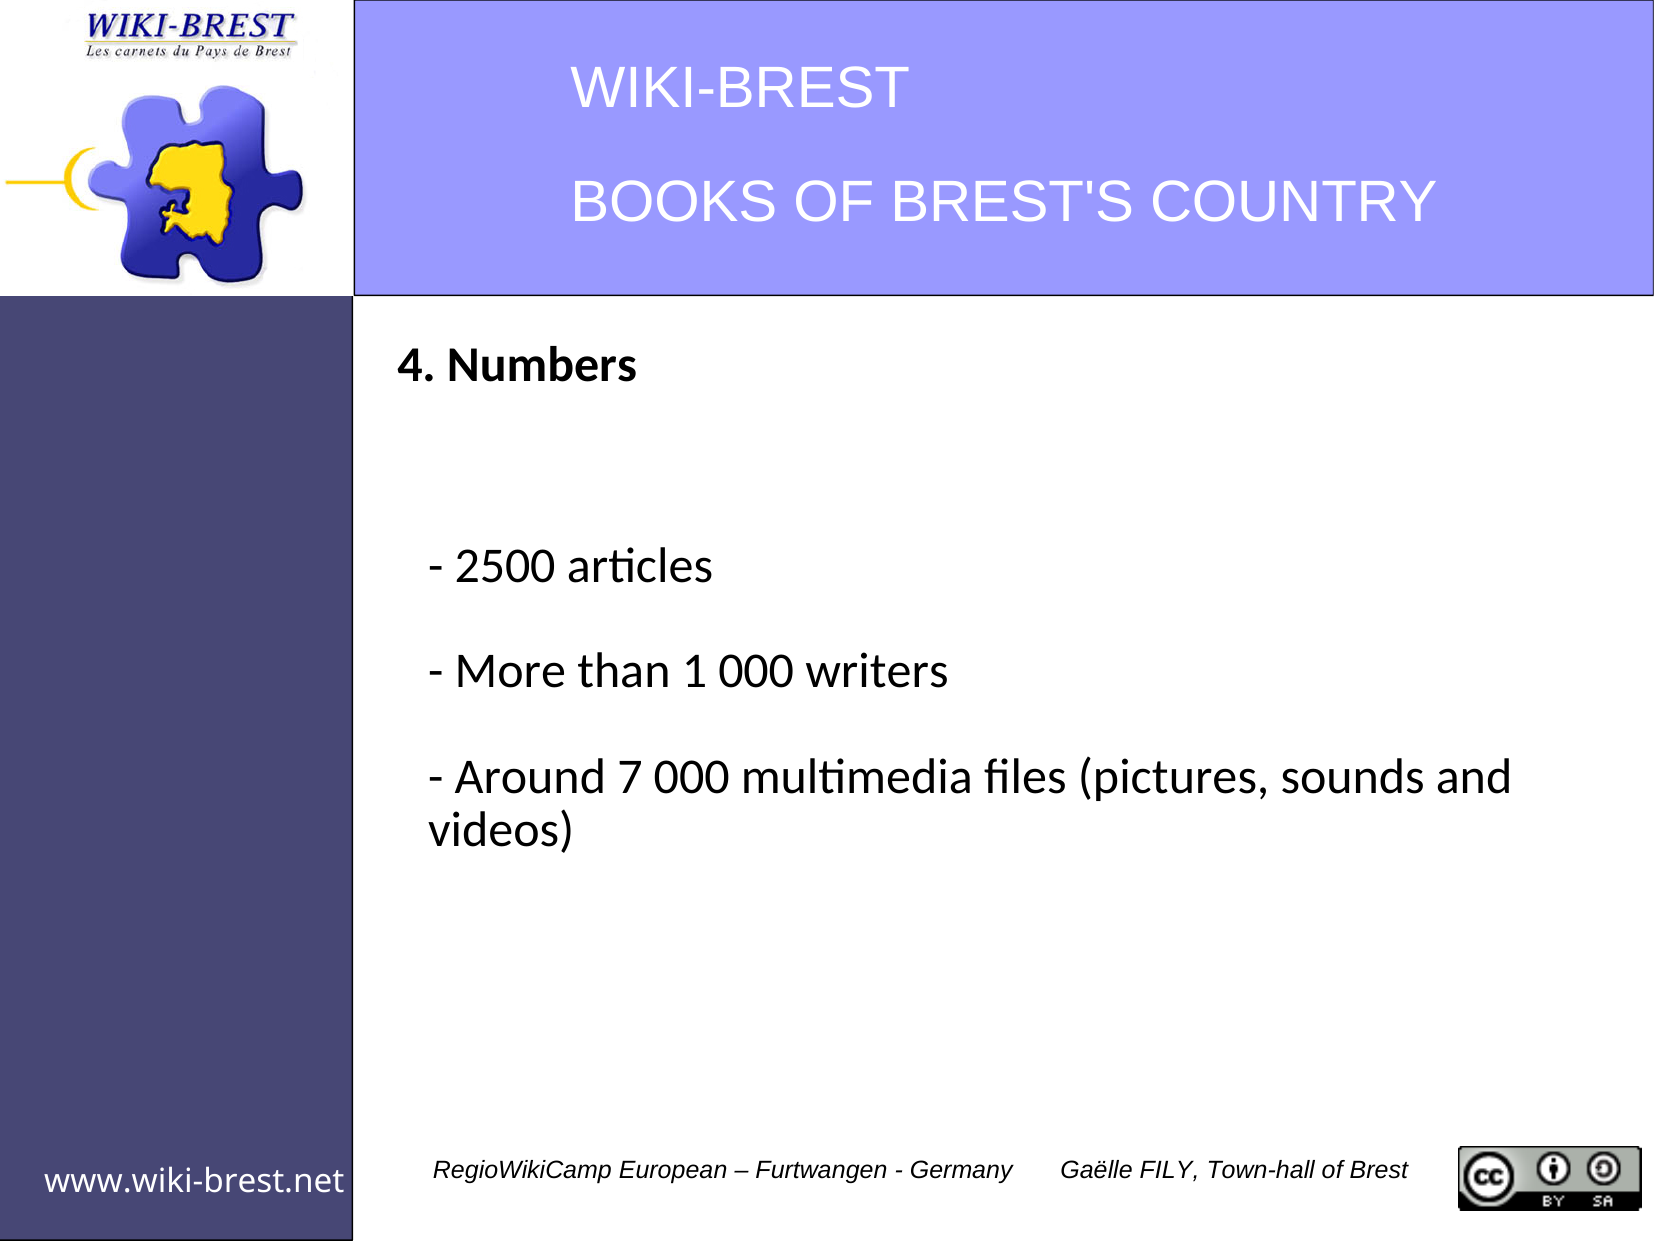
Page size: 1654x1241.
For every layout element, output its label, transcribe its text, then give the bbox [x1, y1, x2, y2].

text_box - 2500 articles - More than 1 000 writers - Around 7 000 multimedia files (pictures, sounds and videos)‏ [413, 532, 1536, 874]
picture [1458, 1146, 1642, 1211]
picture [0, 0, 353, 296]
text_box 4. Numbers [382, 332, 1625, 414]
